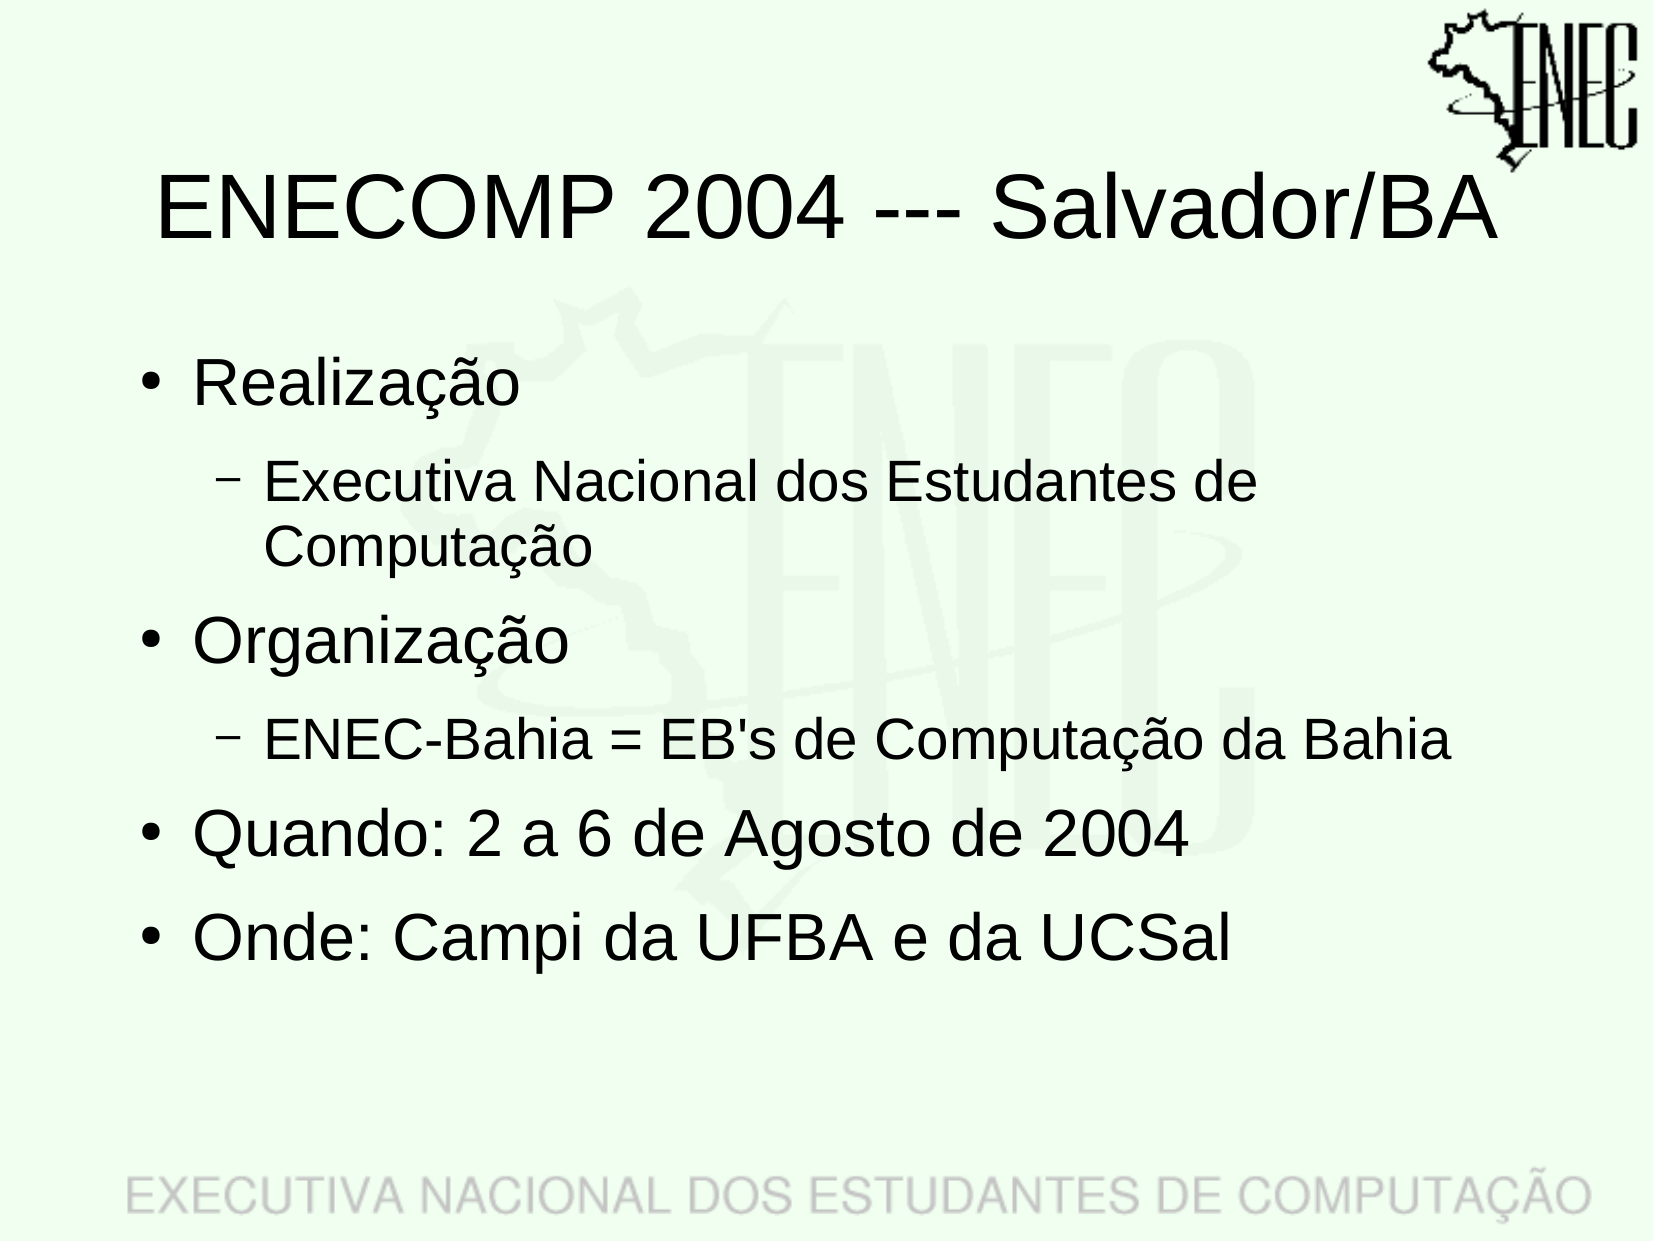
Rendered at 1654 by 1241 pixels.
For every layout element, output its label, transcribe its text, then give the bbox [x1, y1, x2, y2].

list Realização Executiva Nacional dos Estudantes de Computação Organização ENEC-Bahia = EB's de Computação da Bahia Quando: 2 a 6 de Agosto de 2004 Onde: Campi da UFBA e da UCSal [121, 344, 1534, 1127]
picture [0, 0, 1654, 1241]
title ENECOMP 2004 --- Salvador/BA [121, 102, 1534, 311]
